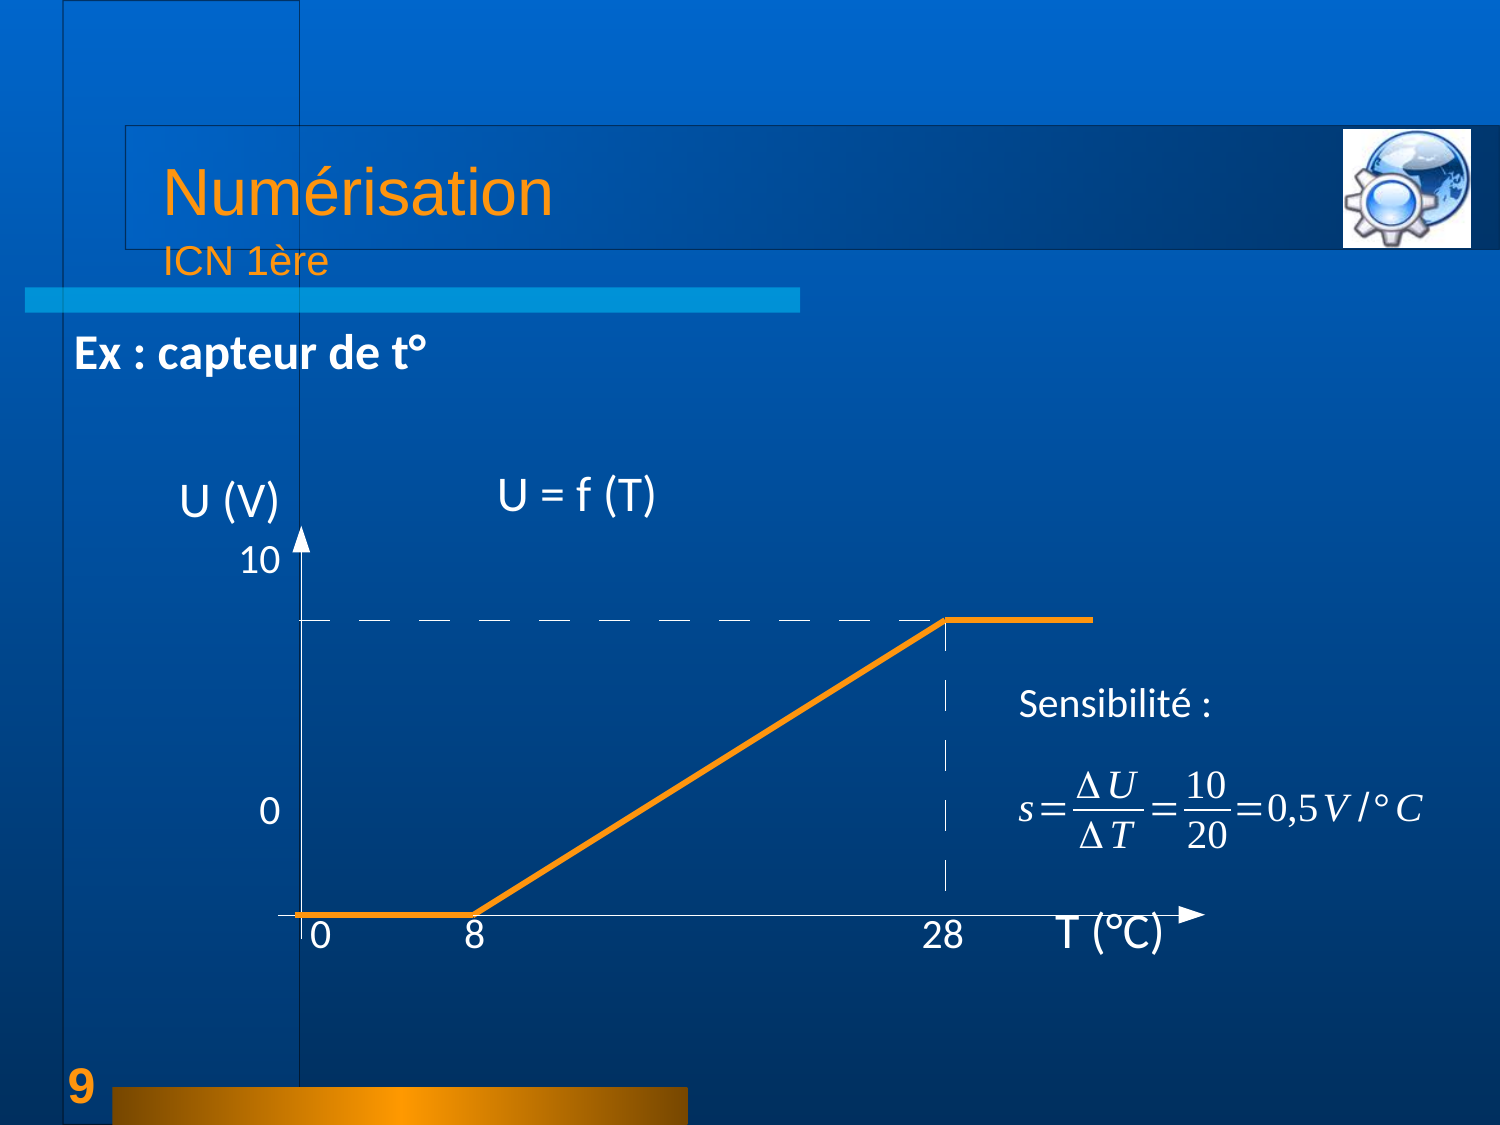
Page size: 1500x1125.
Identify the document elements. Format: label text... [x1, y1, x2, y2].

text_box Sensibilité : [1003, 679, 1447, 768]
picture [1343, 129, 1471, 248]
text_box U (V) 10 0 [88, 472, 296, 982]
text_box Ex : capteur de t° [59, 324, 1388, 444]
text_box U = f (T) [470, 466, 707, 542]
text_box 0 8 28 T (°C) [295, 903, 1241, 980]
chart [1010, 768, 1433, 858]
